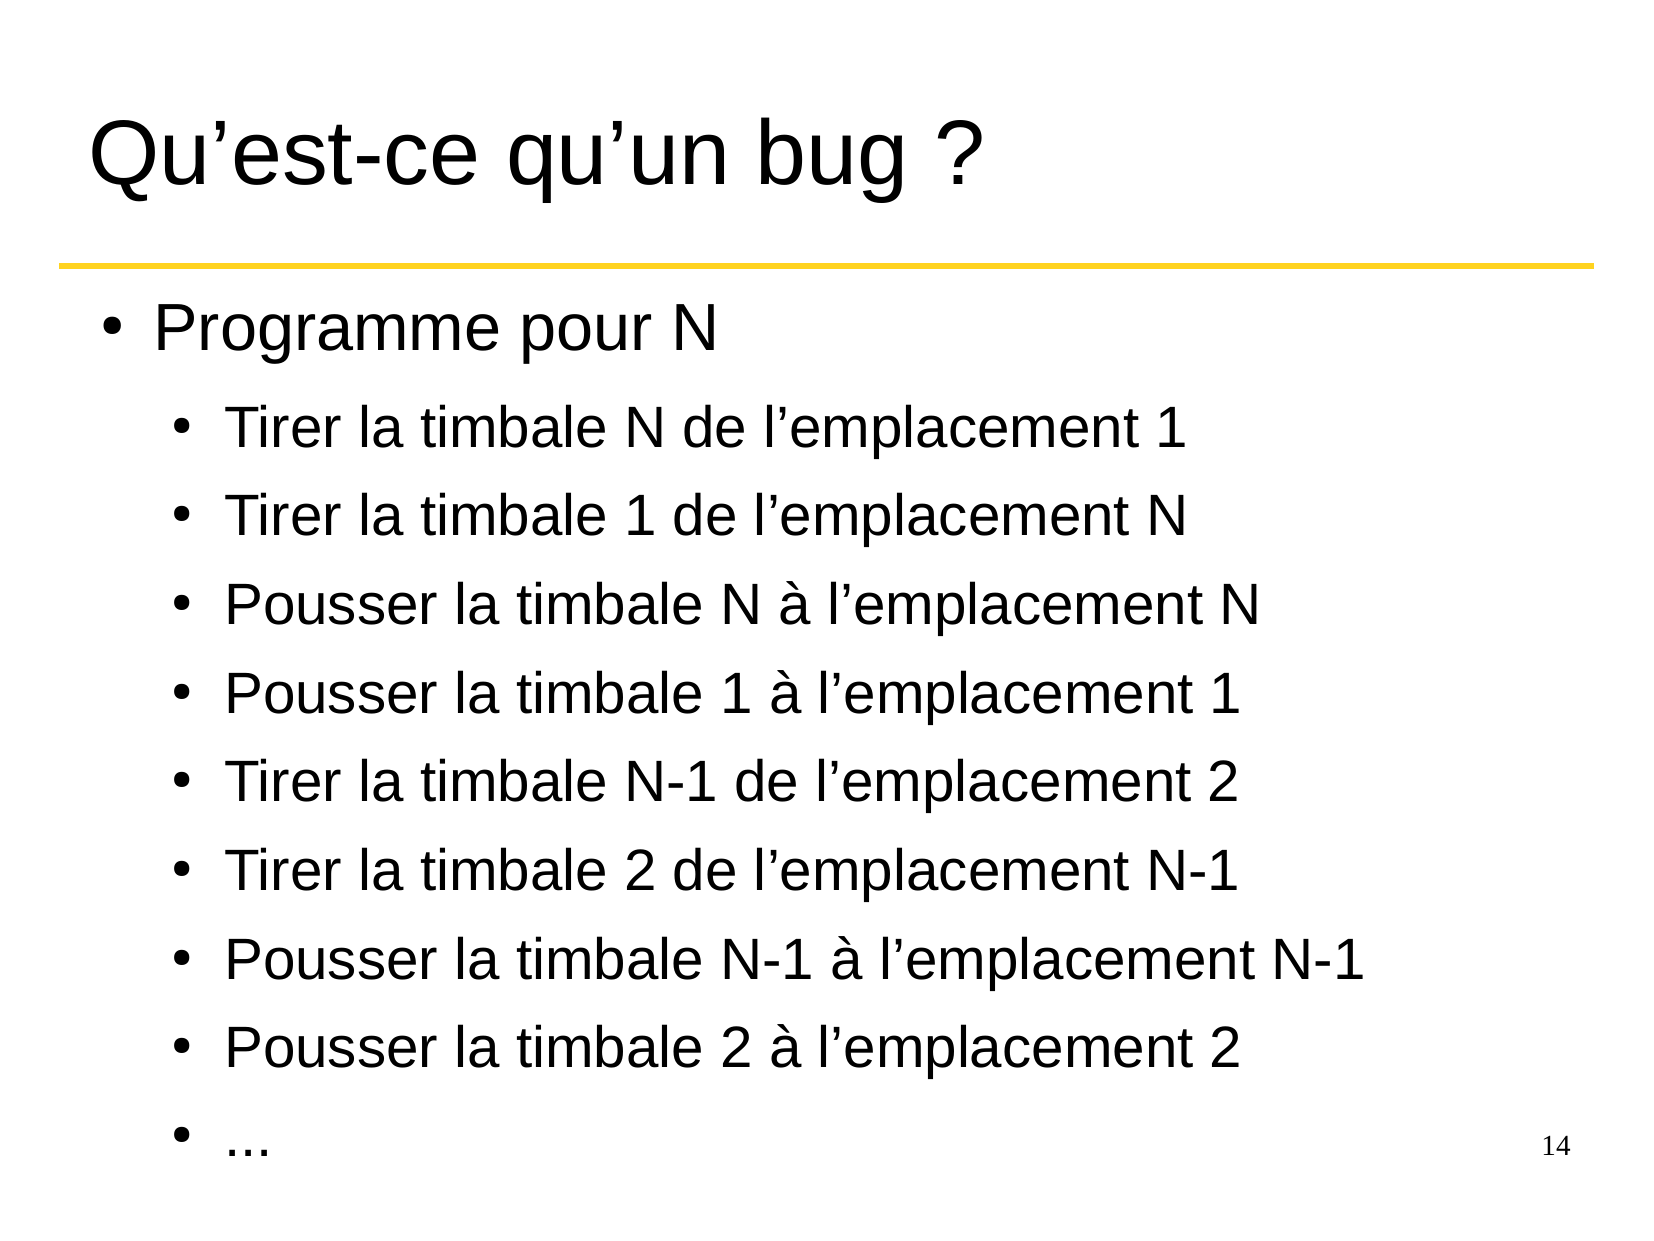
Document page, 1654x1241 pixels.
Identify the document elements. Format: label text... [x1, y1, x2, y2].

title Qu’est-ce qu’un bug ? [88, 49, 1571, 257]
list Programme pour N Tirer la timbale N de l’emplacement 1 Tirer la timbale 1 de l’emplacement N Pousser la timbale N à l’emplacement N Pousser la timbale 1 à l’emplacement 1 Tirer la timbale N-1 de l’emplacement 2 Tirer la timbale 2 de l’emplacement N-1 Pousser la timbale N-1 à l’emplacement N-1 Pousser la timbale 2 à l’emplacement 2 ... [82, 290, 1571, 1211]
